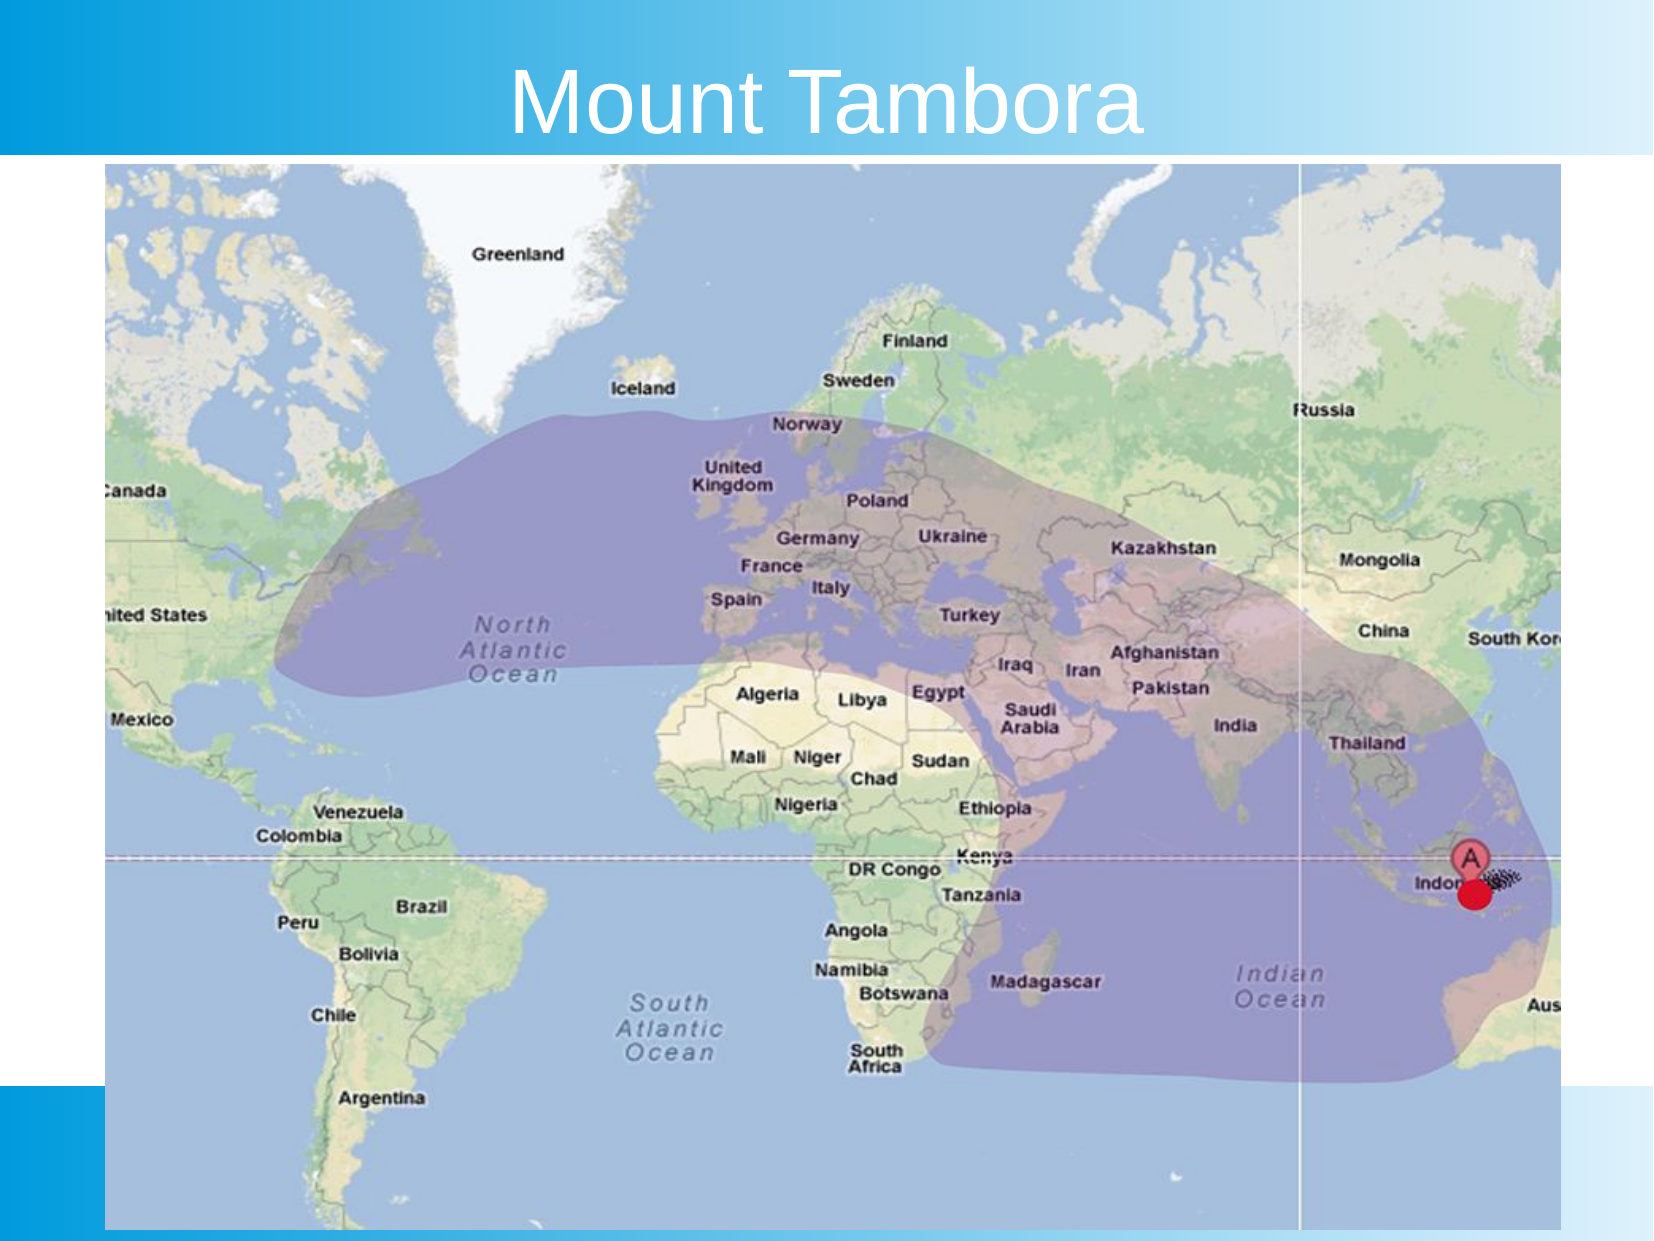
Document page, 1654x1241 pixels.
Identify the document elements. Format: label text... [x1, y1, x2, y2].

title Mount Tambora [82, 49, 1571, 155]
picture [105, 164, 1561, 1241]
